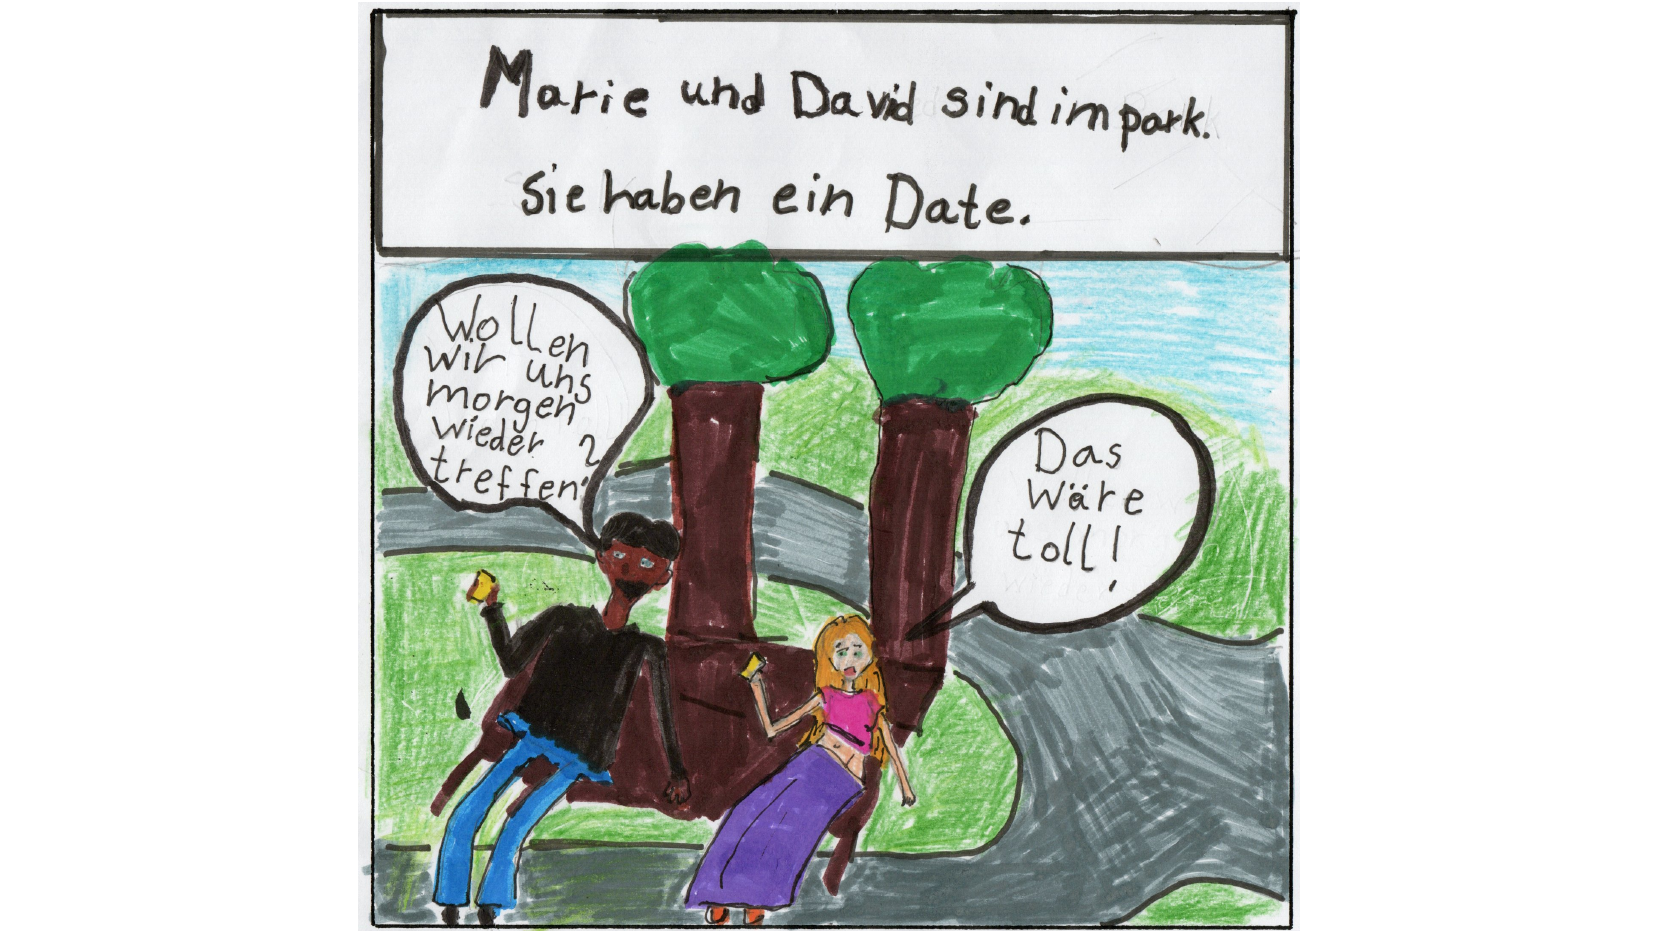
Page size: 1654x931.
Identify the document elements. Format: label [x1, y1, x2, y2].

picture [358, 2, 1300, 931]
